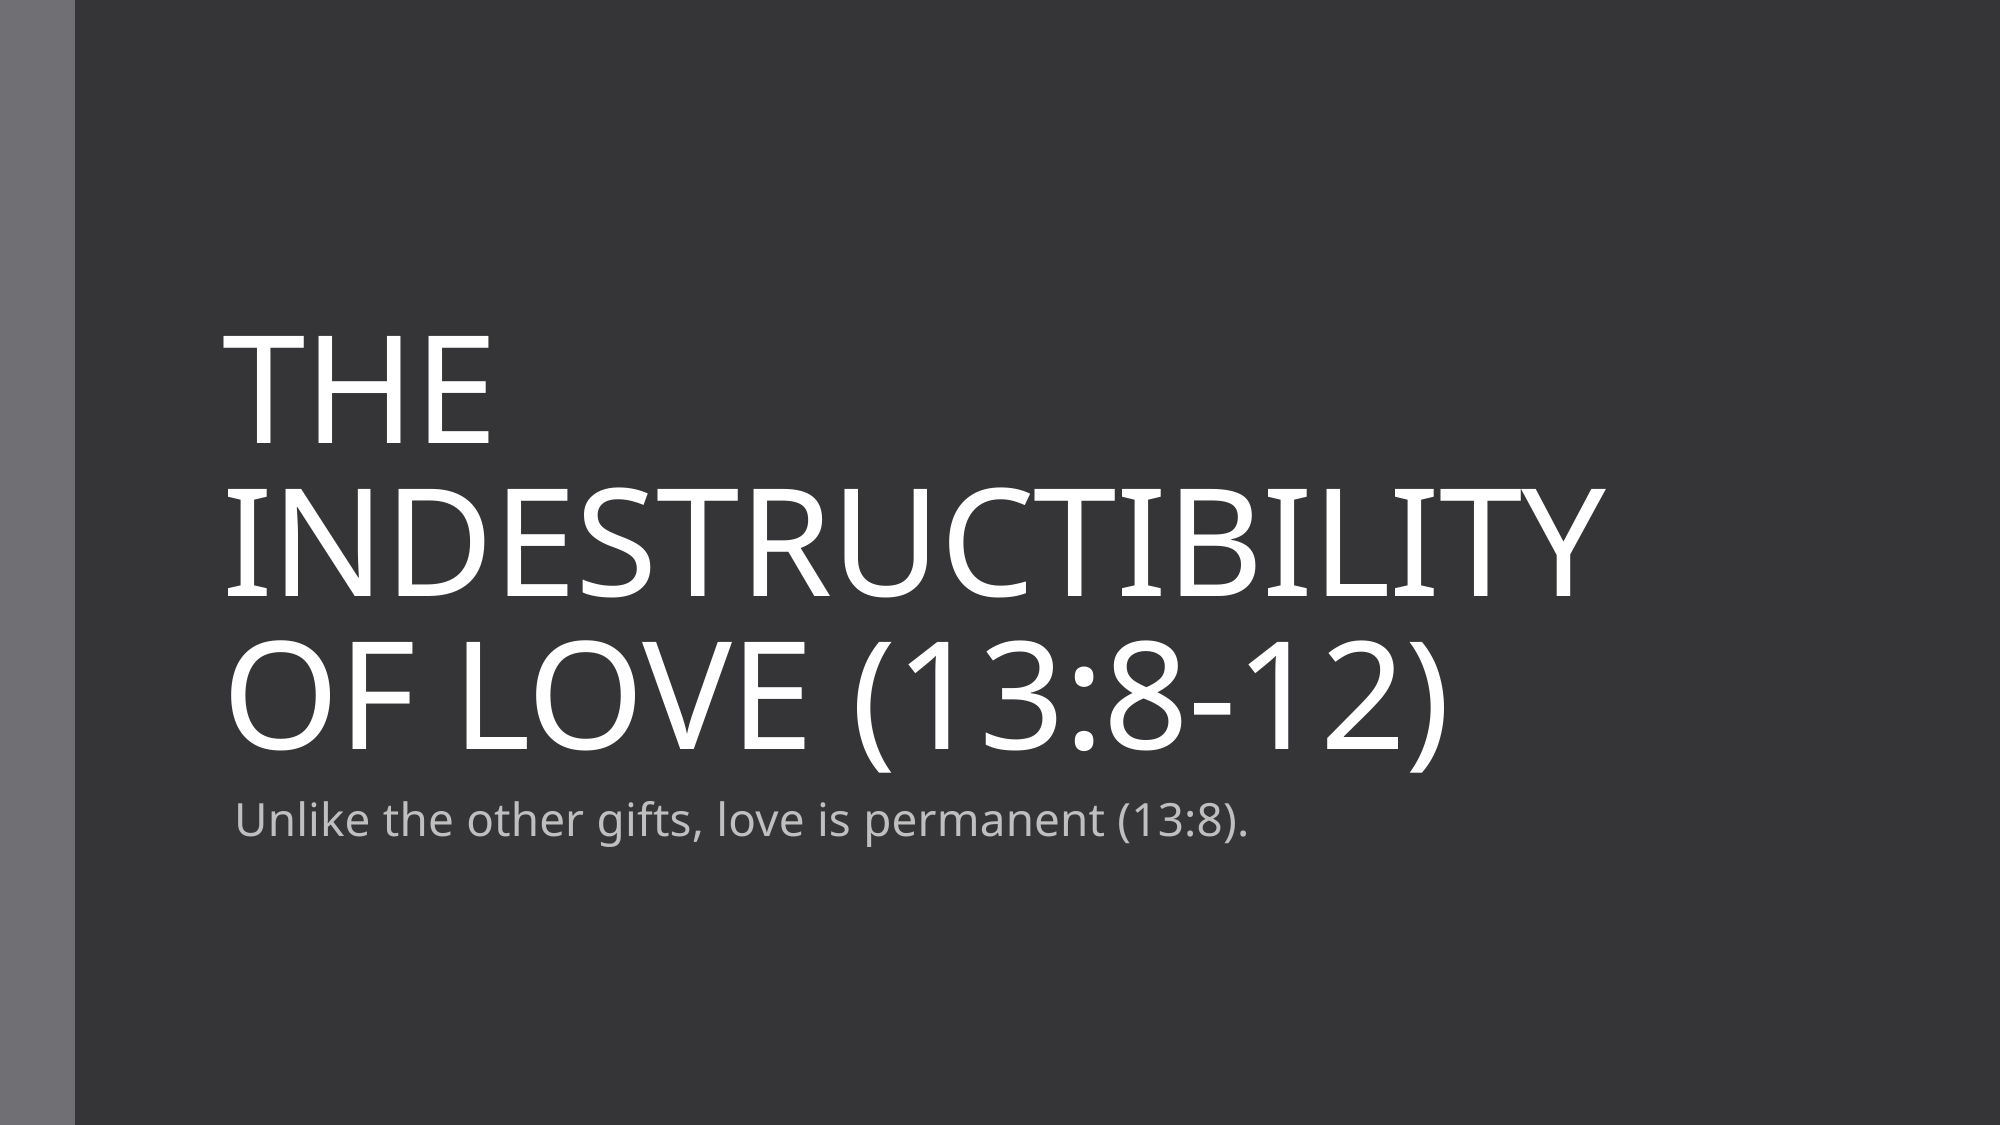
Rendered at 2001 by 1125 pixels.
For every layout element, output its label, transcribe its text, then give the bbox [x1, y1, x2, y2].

subtitle Unlike the other gifts, love is permanent (13:8). [206, 787, 1752, 1066]
title THE INDESTRUCTIBILITY OF LOVE (13:8-12) [206, 124, 1752, 787]
